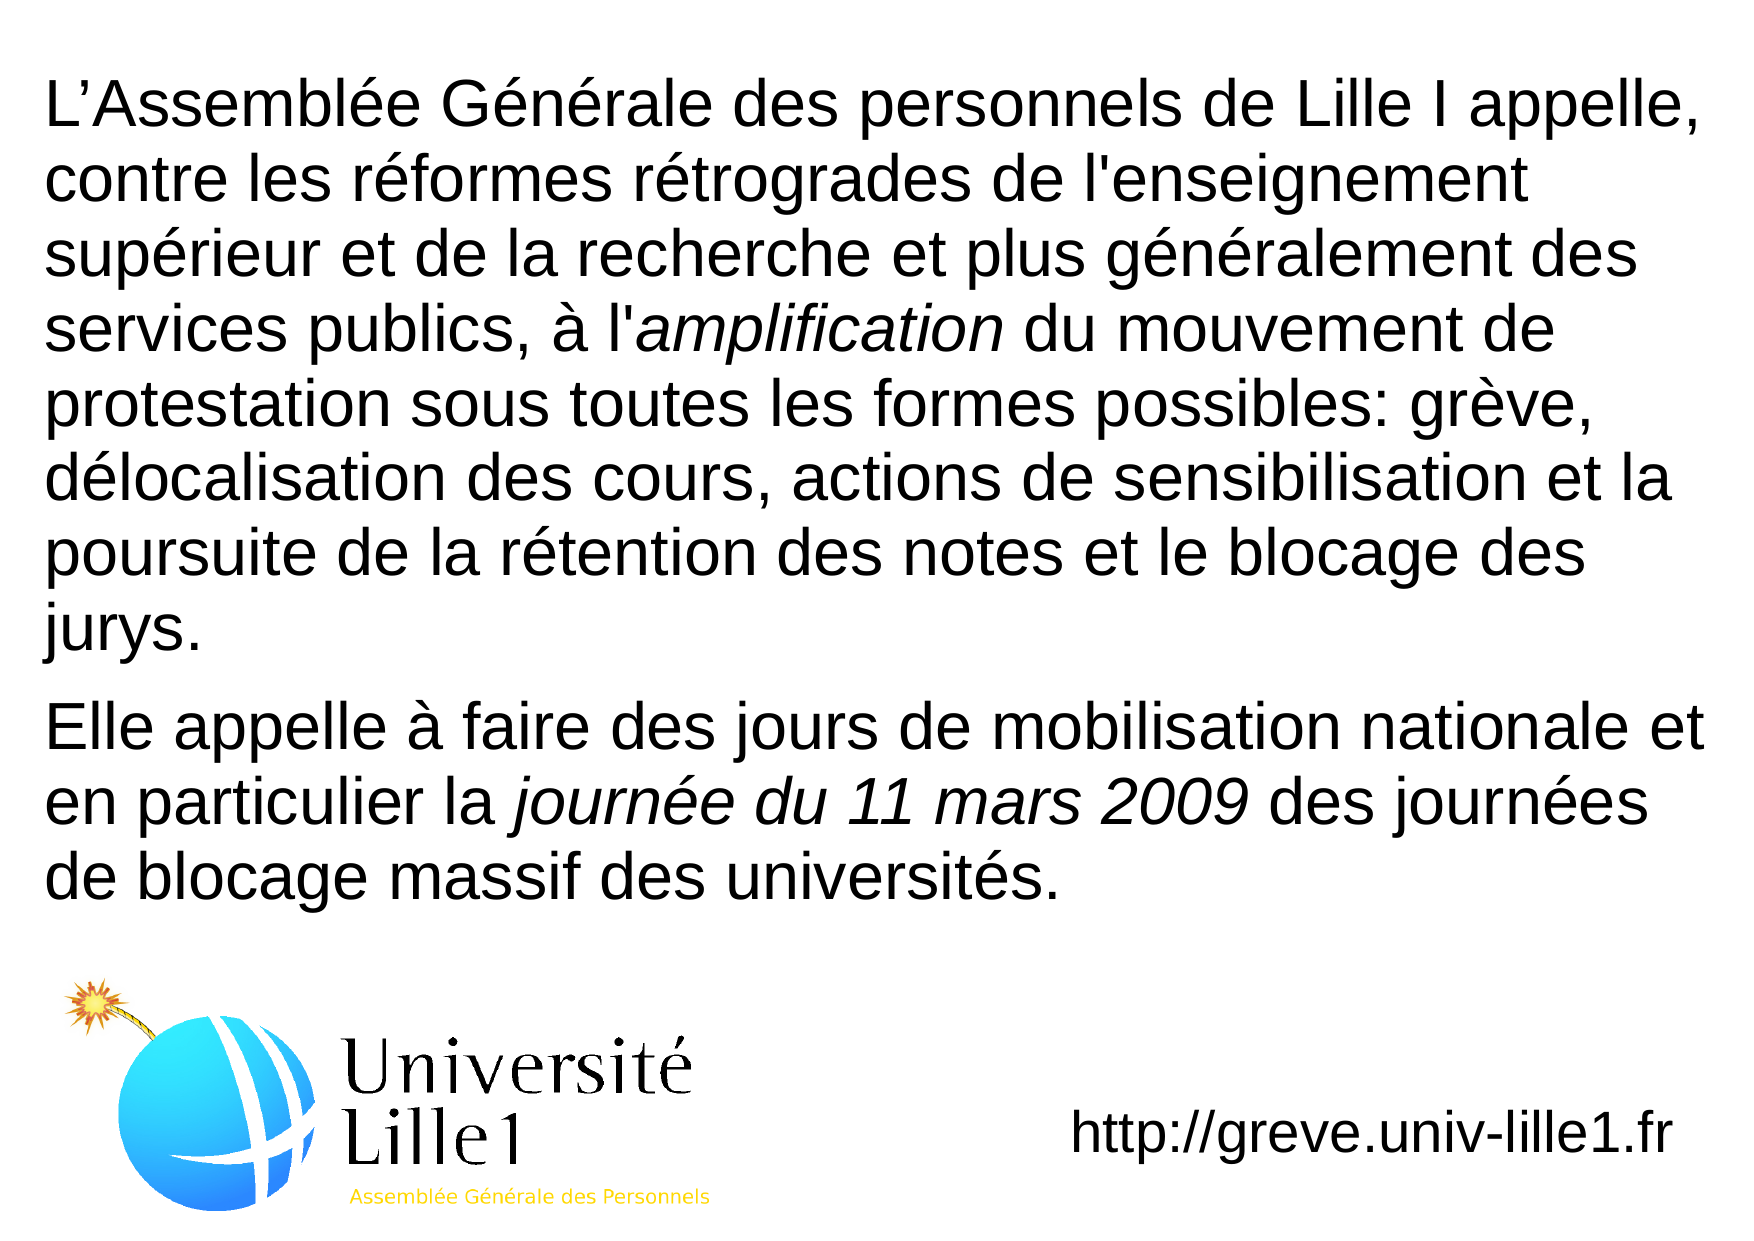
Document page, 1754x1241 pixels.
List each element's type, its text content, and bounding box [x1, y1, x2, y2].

text_box http://greve.univ-lille1.fr [1055, 1092, 1689, 1173]
text_box L’Assemblée Générale des personnels de Lille I appelle, contre les réformes rétrogrades de l'enseignement supérieur et de la recherche et plus généralement des services publics, à l'amplification du mouvement de protestation sous toutes les formes possibles: grève, délocalisation des cours, actions de sensibilisation et la poursuite de la rétention des notes et le blocage des jurys. Elle appelle à faire des jours de mobilisation nationale et en particulier la journée du 11 mars 2009 des journées de blocage massif des universités. [29, 59, 1743, 1063]
picture [59, 1063, 709, 1211]
